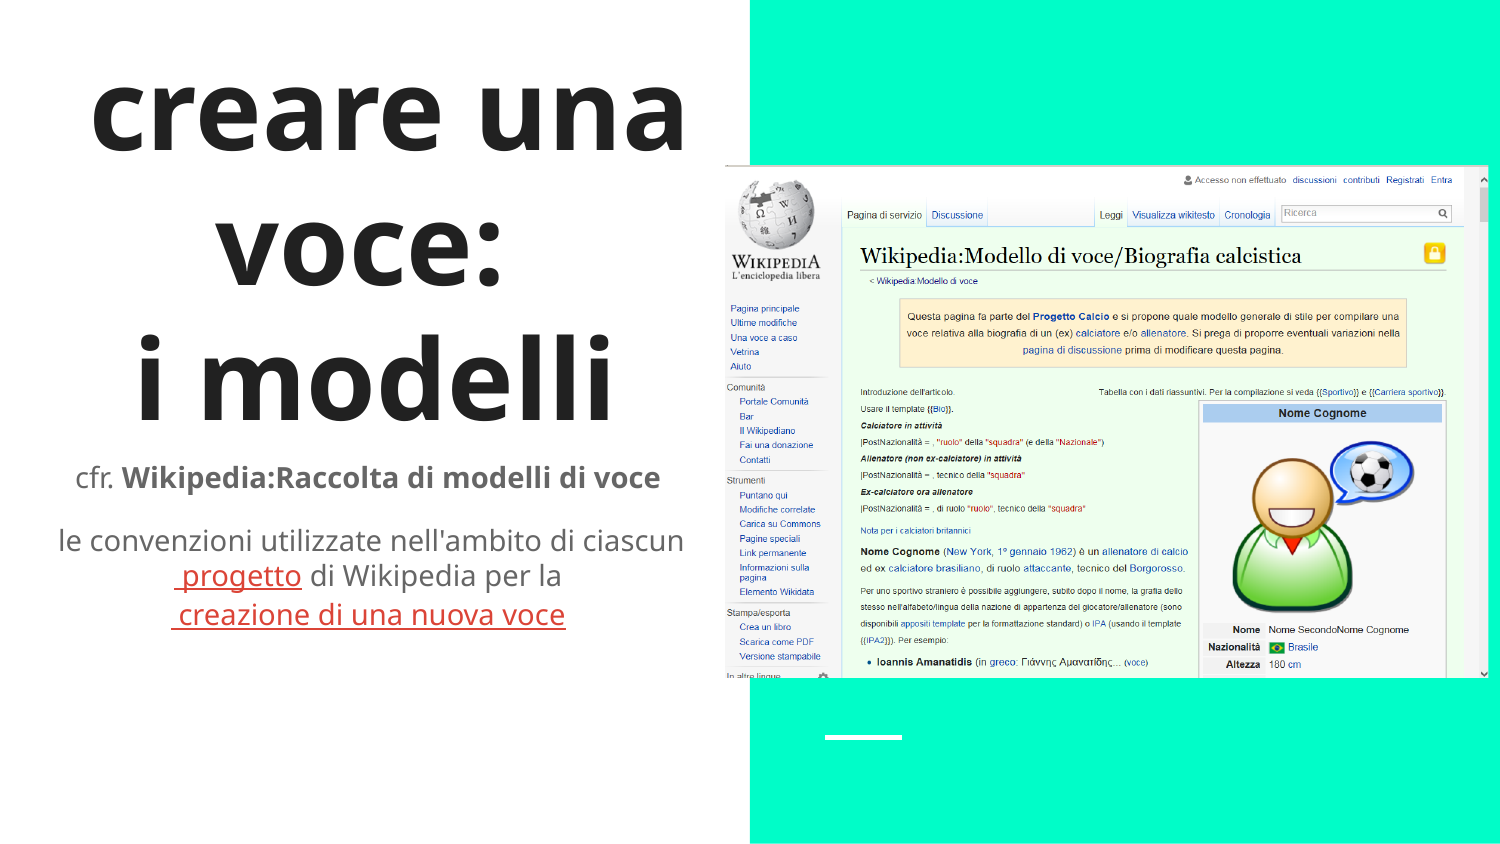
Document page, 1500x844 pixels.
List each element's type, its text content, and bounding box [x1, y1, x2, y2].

picture [725, 165, 1489, 678]
subtitle cfr. Wikipedia:Raccolta di modelli di voce le convenzioni utilizzate nell'ambito di ciascun progetto di Wikipedia per la creazione di una nuova voce [11, 444, 726, 725]
title creare una voce: i modelli [43, 177, 708, 444]
